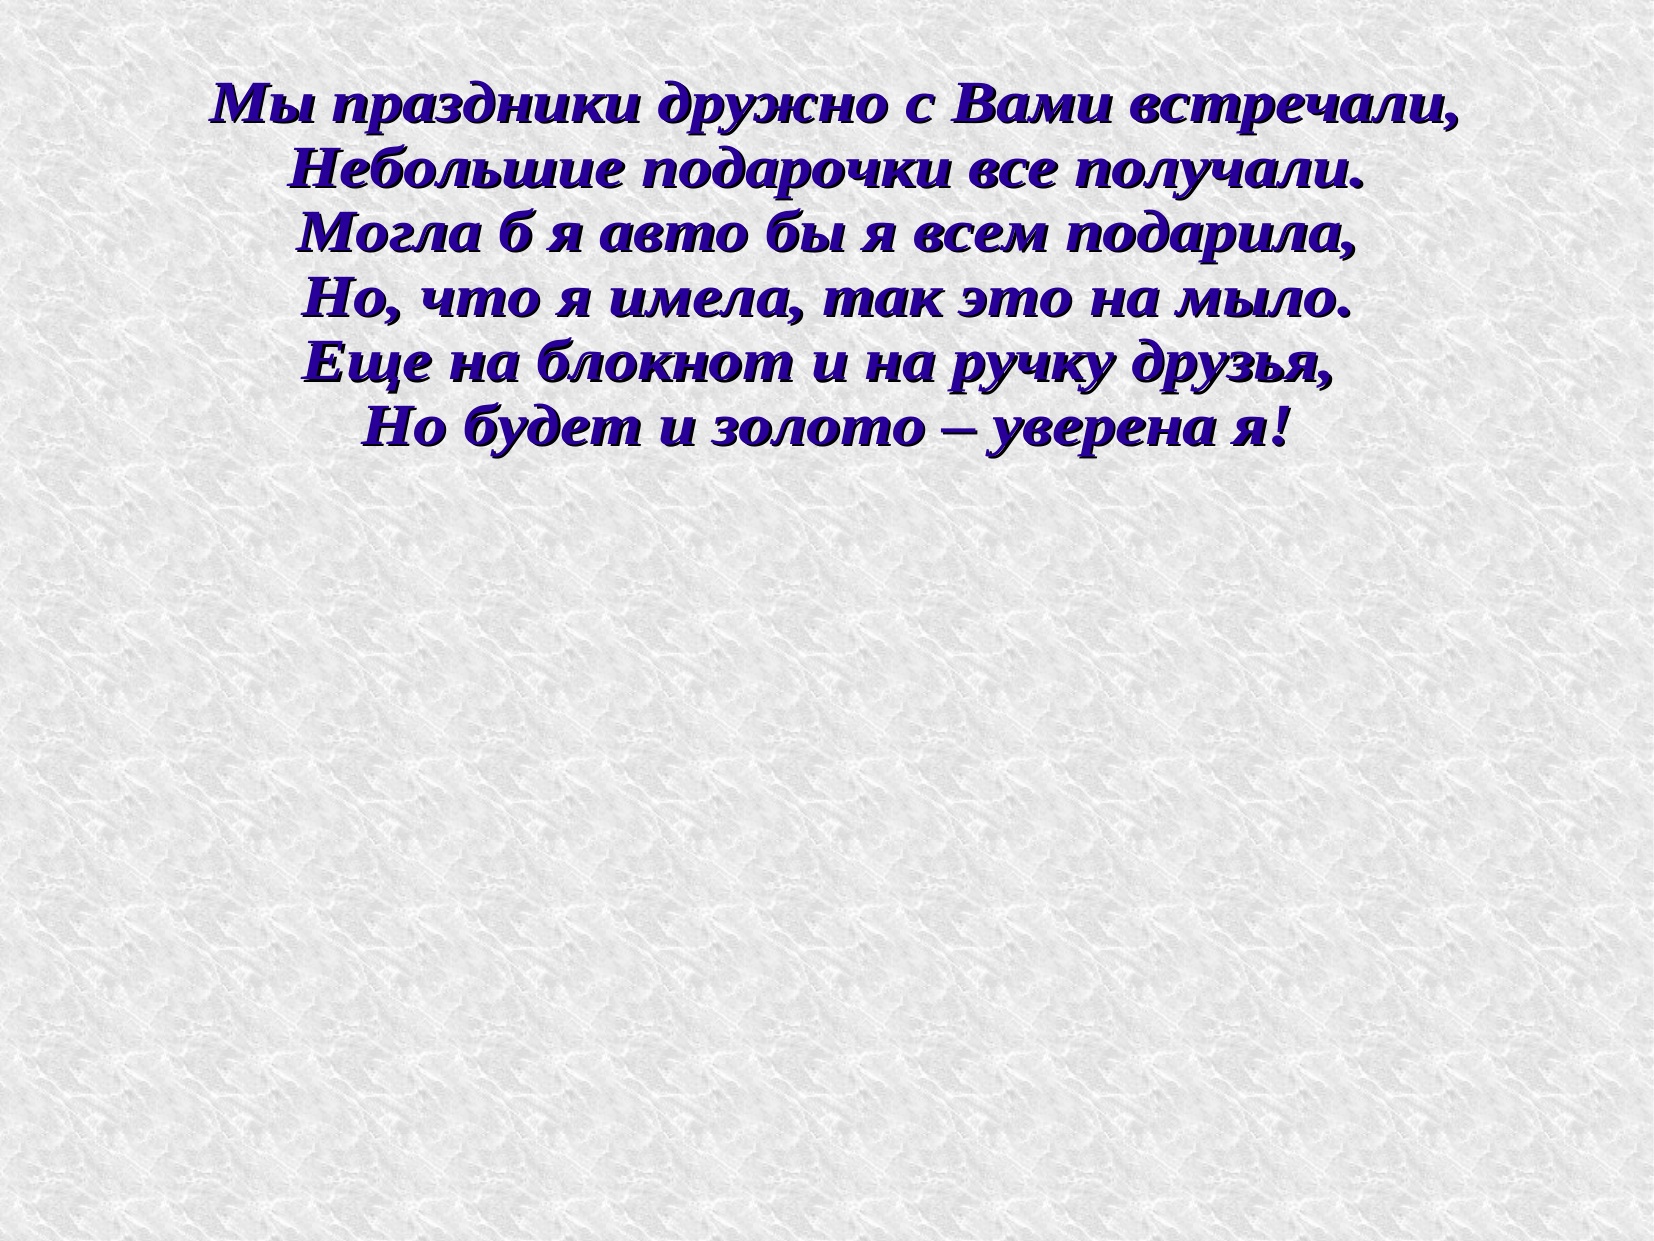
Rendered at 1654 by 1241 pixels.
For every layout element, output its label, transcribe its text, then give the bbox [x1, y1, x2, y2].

title Мы праздники дружно с Вами встречали, Небольшие подарочки все получали. Могла б я авто бы я всем подарила, Но, что я имела, так это на мыло. Еще на блокнот и на ручку друзья, Но будет и золото – уверена я! [121, 67, 1534, 459]
picture [0, 0, 1654, 1241]
